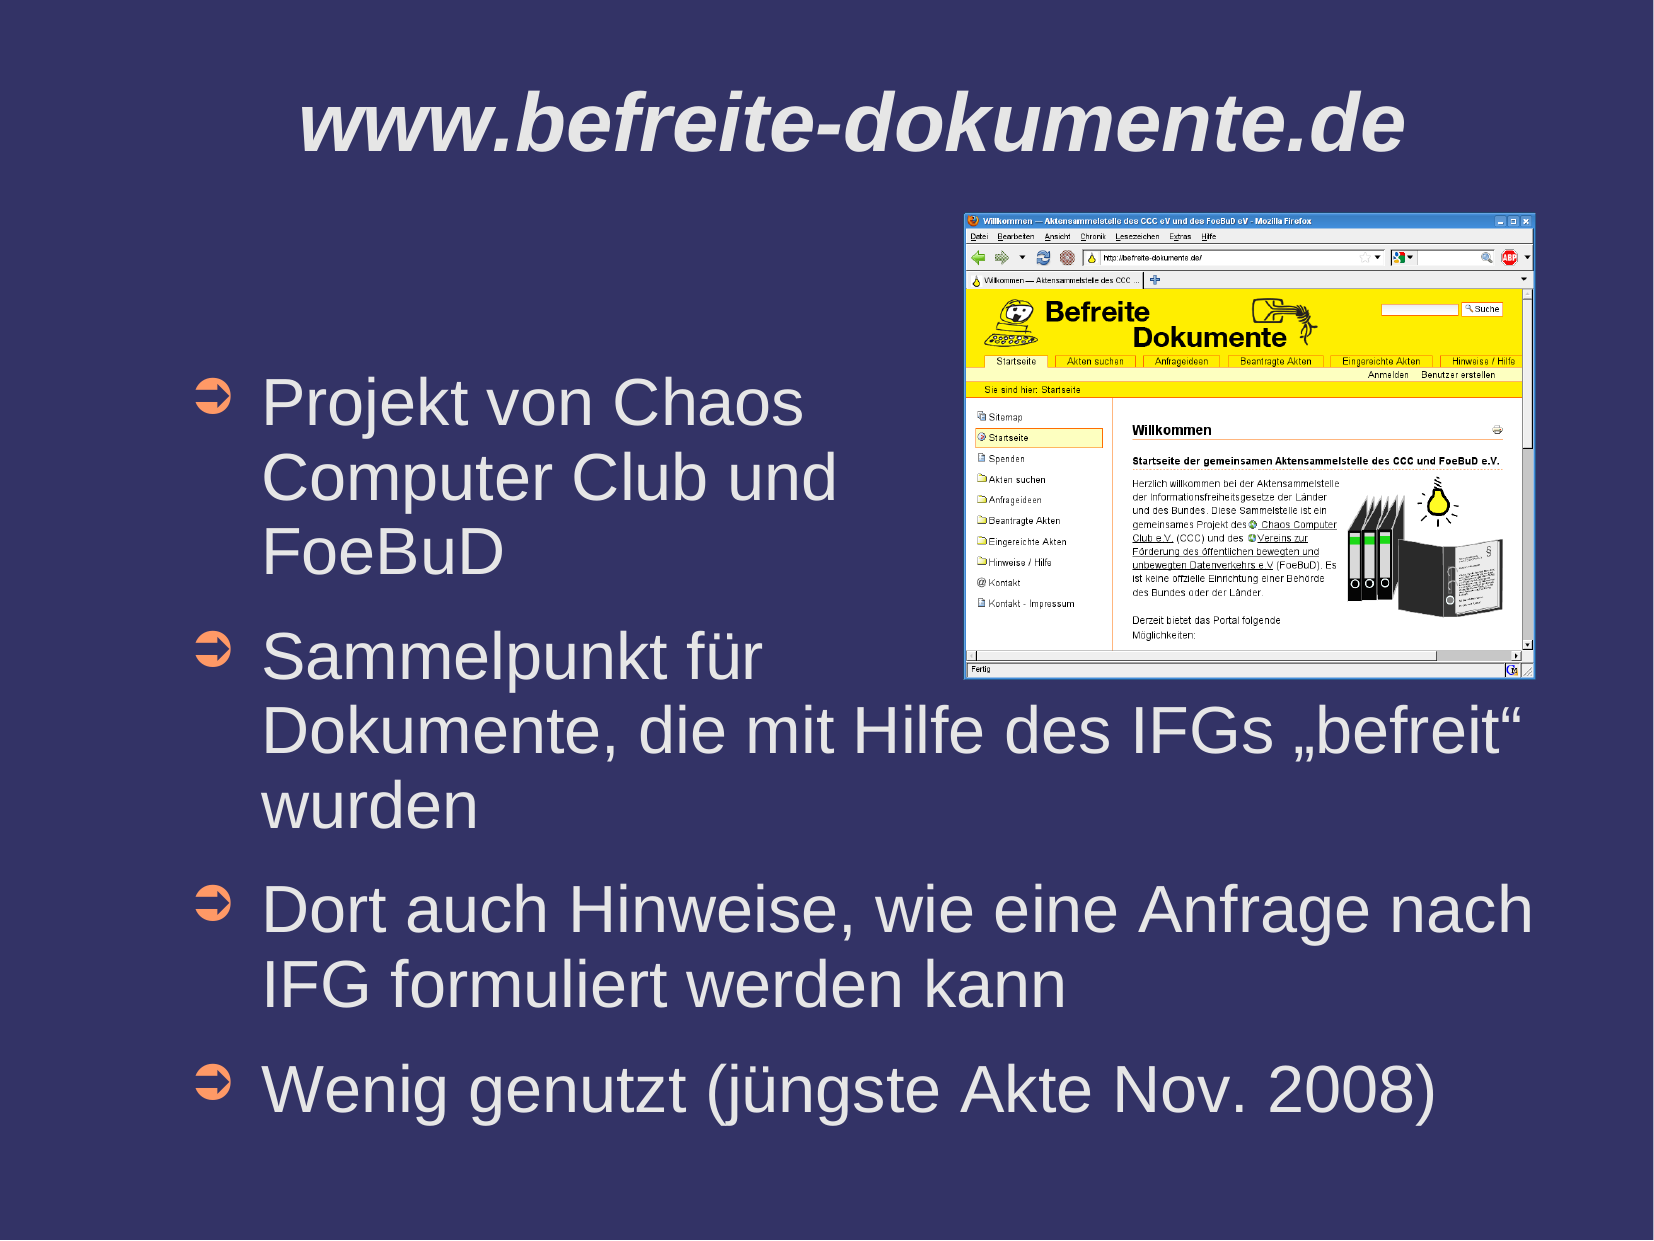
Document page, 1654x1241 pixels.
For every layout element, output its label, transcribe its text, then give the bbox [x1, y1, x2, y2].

list Projekt von Chaos Computer Club und FoeBuD Sammelpunkt für Dokumente, die mit Hilfe des IFGs „befreit“ wurden Dort auch Hinweise, wie eine Anfrage nach IFG formuliert werden kann Wenig genutzt (jüngste Akte Nov. 2008) [178, 364, 1570, 1147]
title www.befreite-dokumente.de [117, 19, 1530, 227]
picture [963, 212, 1536, 680]
